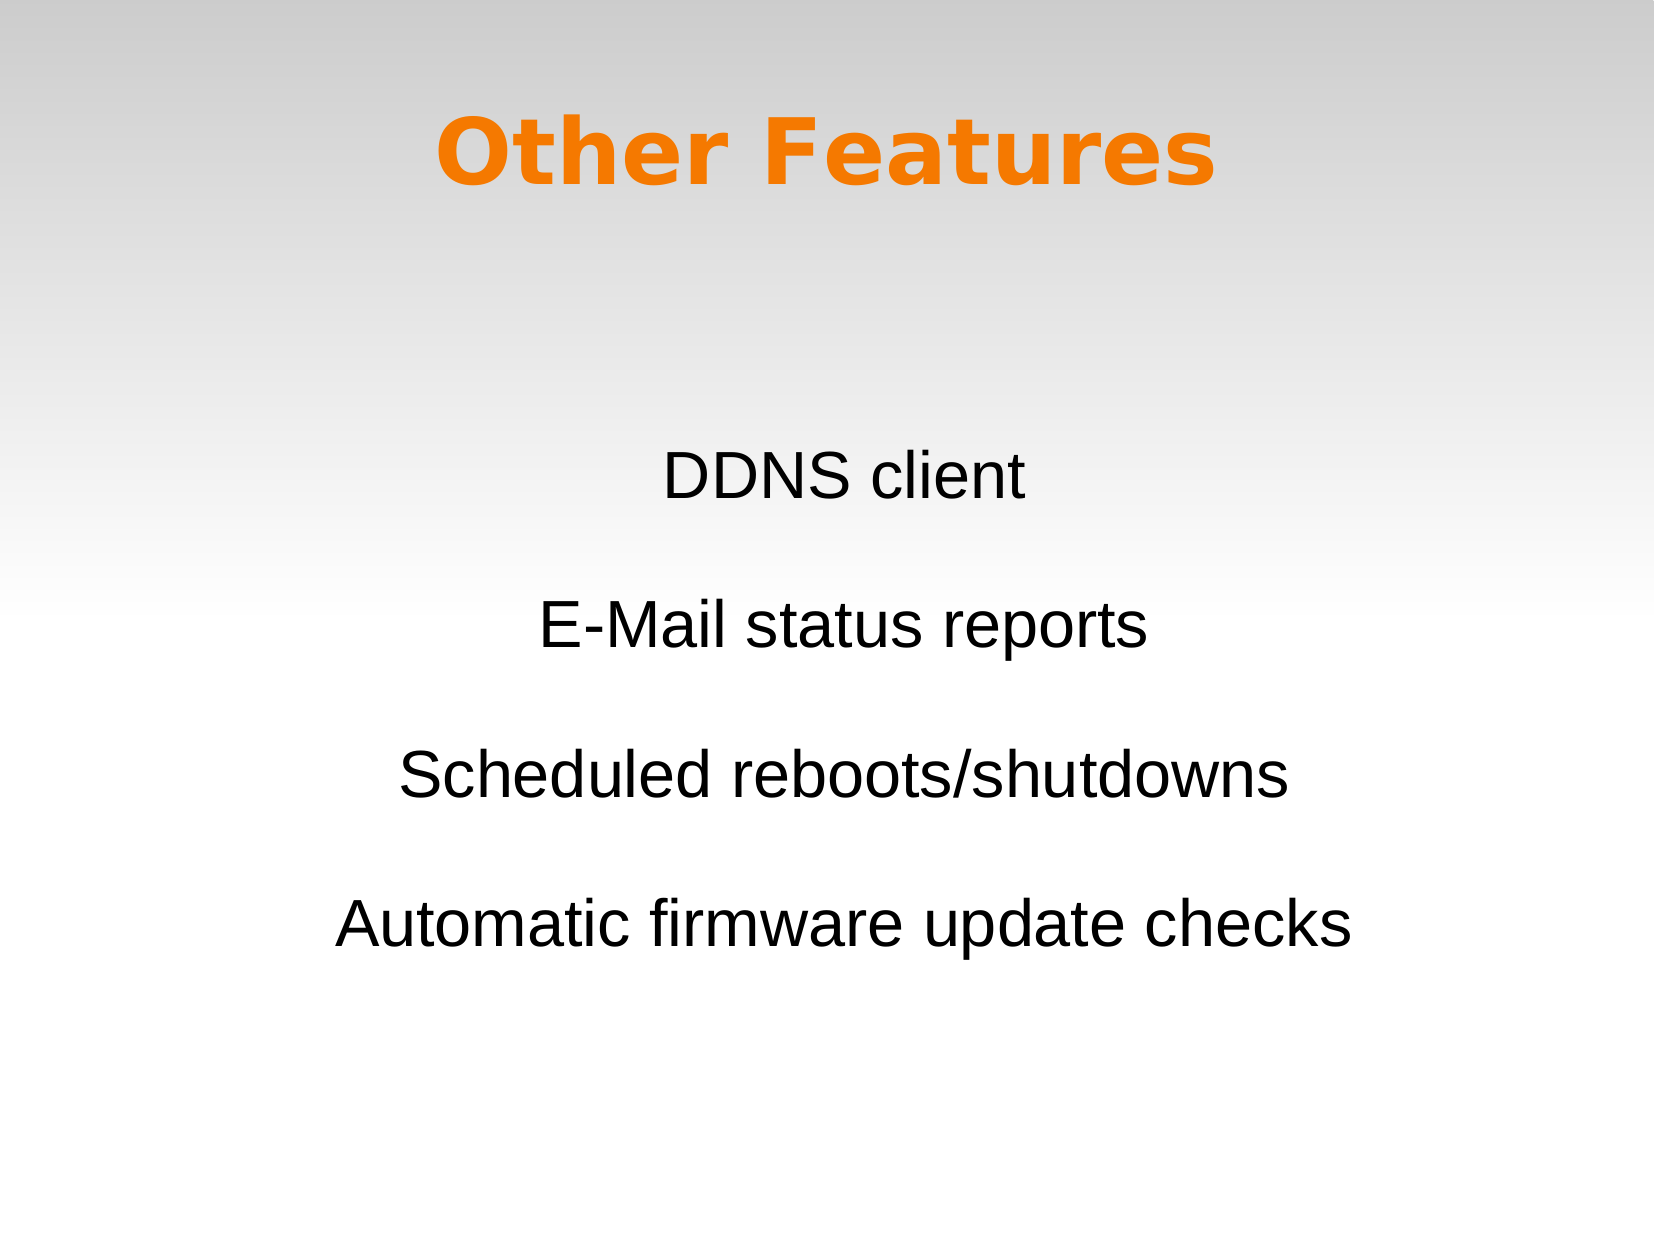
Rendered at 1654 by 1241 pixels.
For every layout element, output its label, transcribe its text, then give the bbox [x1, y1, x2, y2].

subtitle DDNS client E-Mail status reports Scheduled reboots/shutdowns Automatic firmware update checks [82, 290, 1571, 1109]
title Other Features [82, 49, 1571, 257]
